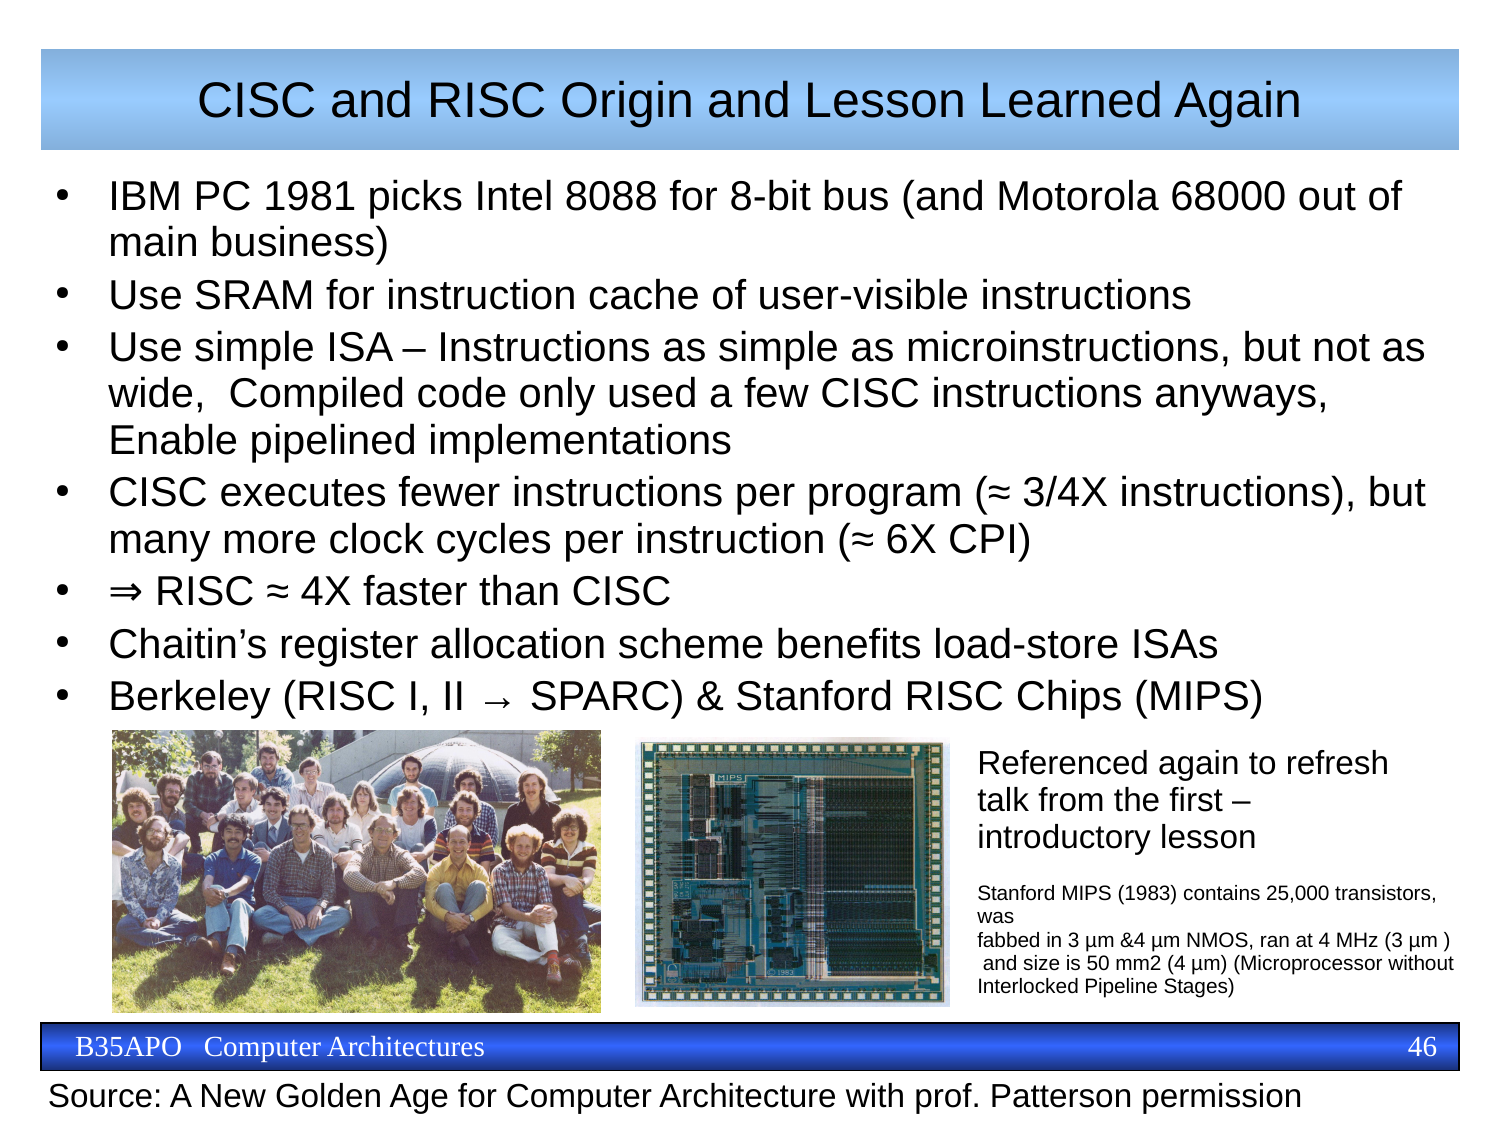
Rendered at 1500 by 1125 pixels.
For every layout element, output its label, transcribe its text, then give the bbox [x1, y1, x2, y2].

picture [112, 730, 601, 1013]
list IBM PC 1981 picks Intel 8088 for 8-bit bus (and Motorola 68000 out of main business) Use SRAM for instruction cache of user-visible instructions Use simple ISA – Instructions as simple as microinstructions, but not as wide, Compiled code only used a few CISC instructions anyways, Enable pipelined implementations CISC executes fewer instructions per program (≈ 3/4X instructions), but many more clock cycles per instruction (≈ 6X CPI) ⇒ RISC ≈ 4X faster than CISC Chaitin’s register allocation scheme benefits load-store ISAs Berkeley (RISC I, II → SPARC) & Stanford RISC Chips (MIPS) [37, 172, 1463, 826]
text_box Referenced again to refresh talk from the first – introductory lesson [962, 737, 1426, 874]
title CISC and RISC Origin and Lesson Learned Again [41, 49, 1459, 150]
text_box Stanford MIPS (1983) contains 25,000 transistors, was fabbed in 3 µm &4 µm NMOS, ran at 4 MHz (3 µm ) and size is 50 mm2 (4 µm) (Microprocessor without Interlocked Pipeline Stages) [962, 874, 1475, 1029]
picture [635, 737, 950, 1007]
text_box Source: A New Golden Age for Computer Architecture with prof. Patterson permission [33, 1069, 1421, 1125]
